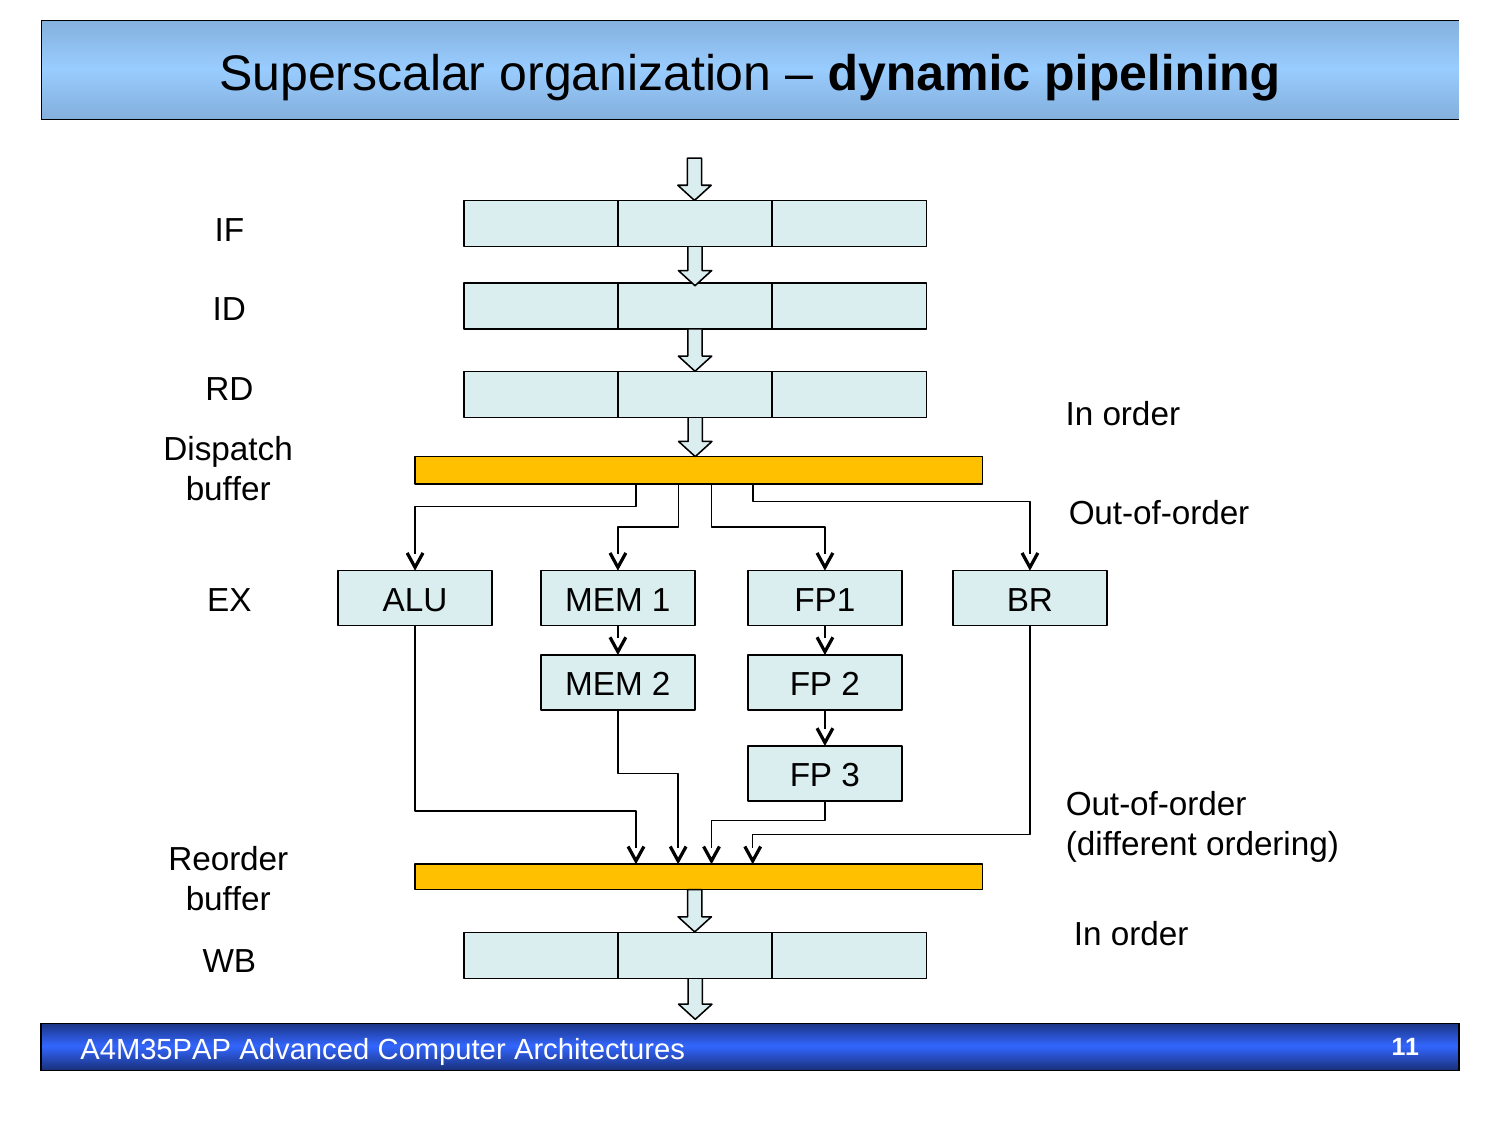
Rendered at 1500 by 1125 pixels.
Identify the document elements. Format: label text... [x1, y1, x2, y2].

text_box FP 3 [747, 745, 903, 801]
text_box RD [152, 359, 307, 415]
text_box WB [152, 931, 307, 987]
text_box In order [1029, 384, 1216, 440]
text_box Out-of-order (different ordering) [1051, 794, 1383, 850]
title Superscalar organization – dynamic pipelining [41, 20, 1459, 120]
text_box In order [1038, 904, 1225, 960]
text_box [415, 158, 983, 484]
text_box MEM 2 [540, 655, 695, 710]
text_box Out-of-order [1029, 484, 1289, 539]
text_box EX [152, 570, 307, 626]
text_box FP 2 [747, 655, 903, 710]
text_box ALU [337, 570, 493, 626]
text_box Dispatch buffer [135, 439, 322, 495]
text_box [415, 864, 983, 1020]
text_box IF [152, 200, 307, 256]
text_box MEM 1 [540, 570, 695, 626]
text_box FP1 [747, 570, 903, 626]
text_box Reorder buffer [135, 849, 322, 905]
text_box ID [152, 279, 307, 335]
text_box BR [952, 570, 1107, 626]
